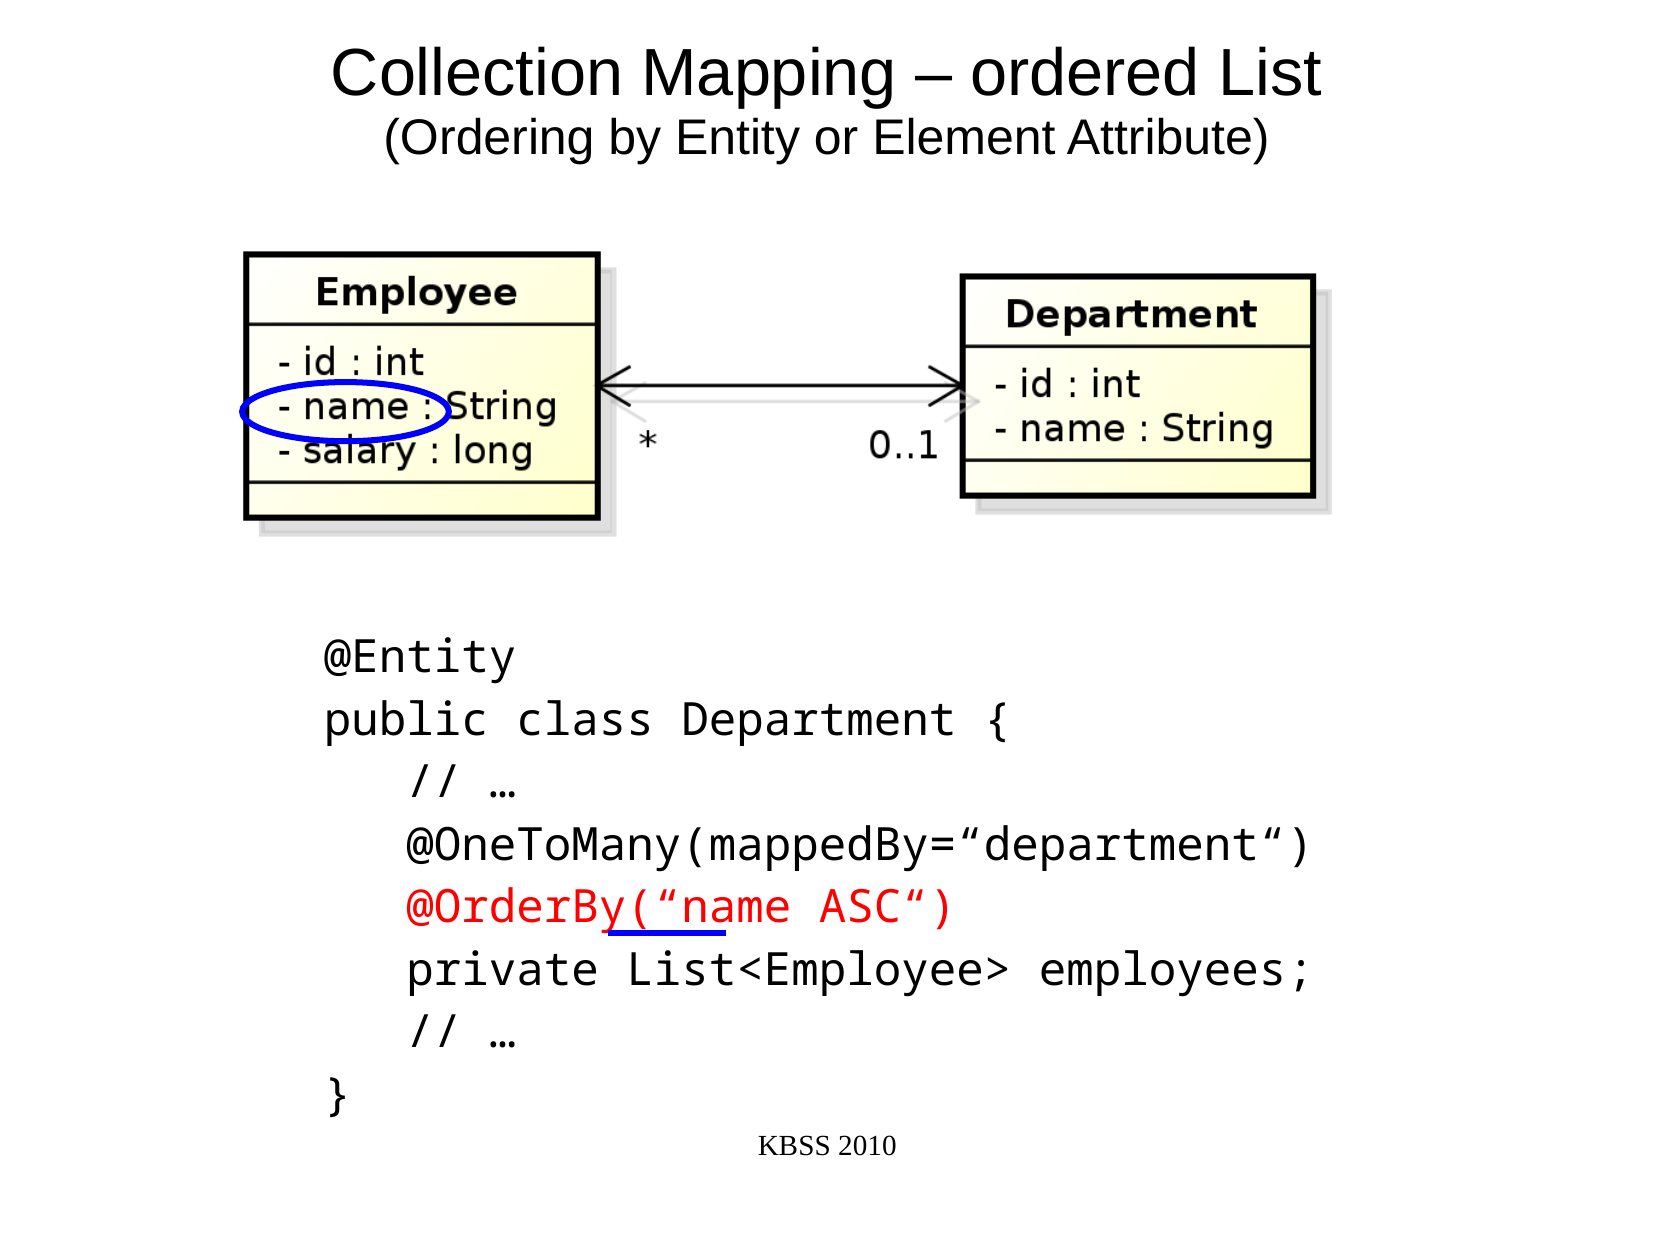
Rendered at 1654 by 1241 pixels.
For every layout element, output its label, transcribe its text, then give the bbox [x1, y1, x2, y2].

picture [230, 238, 1344, 538]
title Collection Mapping – ordered List (Ordering by Entity or Element Attribute) [82, 3, 1571, 196]
text_box @Entity public class Department { // … @OneToMany(mappedBy=“department“) @OrderBy(“name ASC“) private List<Employee> employees; // … } [309, 616, 1215, 1124]
